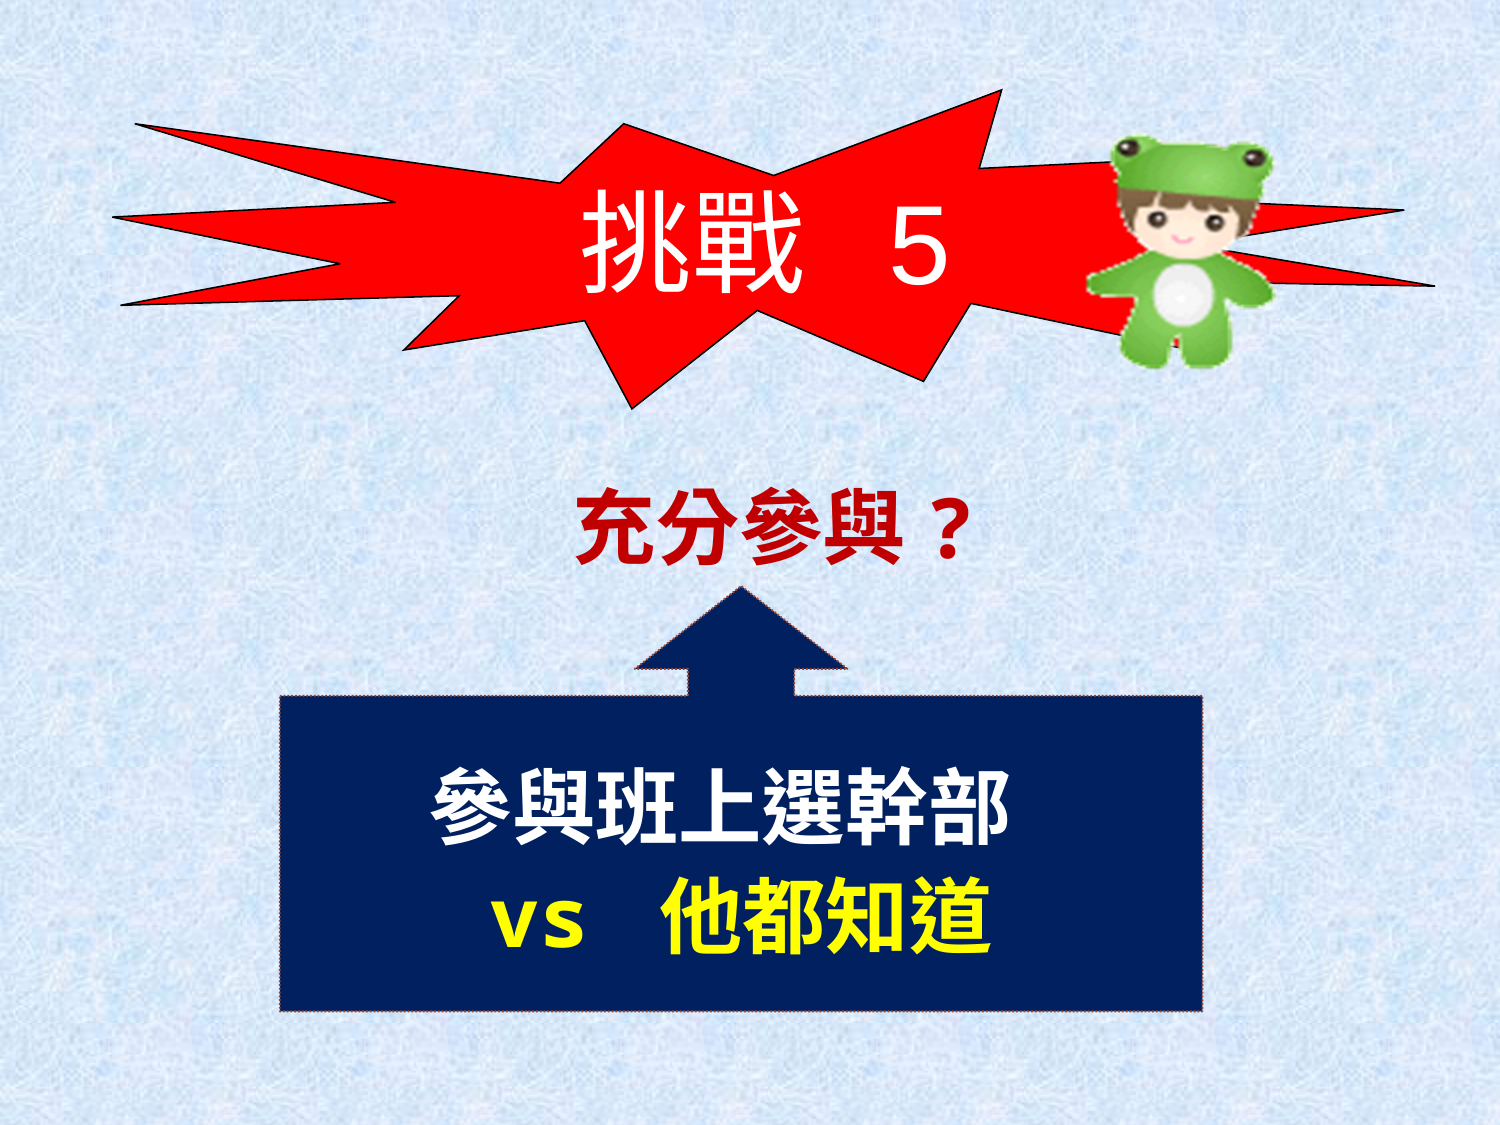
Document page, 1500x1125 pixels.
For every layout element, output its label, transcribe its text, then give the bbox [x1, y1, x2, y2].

picture [1080, 125, 1283, 374]
text_box [279, 586, 1203, 1012]
text_box 挑戰 5 [112, 89, 1080, 409]
text_box 參與班上選幹部 vs 他都知道 [331, 740, 1152, 971]
list 充分參與? [266, 468, 1329, 1117]
text_box 挑戰 5 [1283, 204, 1405, 230]
text_box 挑戰 5 [1283, 260, 1436, 287]
